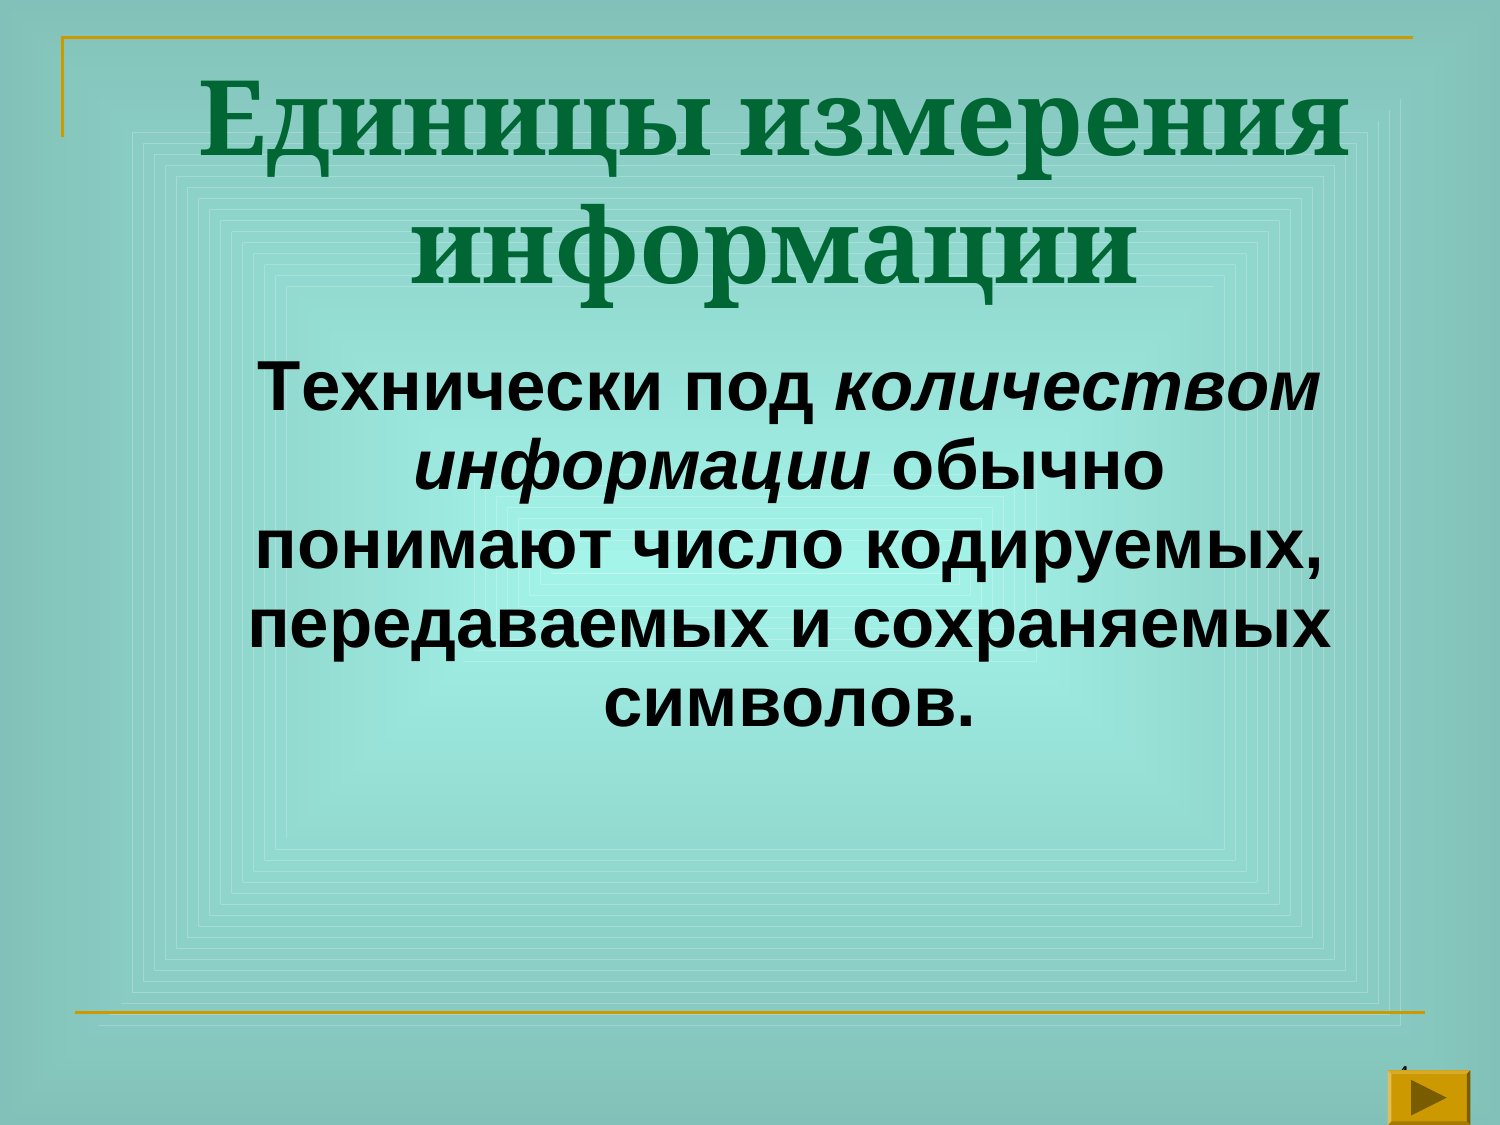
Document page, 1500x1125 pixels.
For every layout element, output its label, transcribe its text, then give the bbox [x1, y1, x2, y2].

list Технически под количеством информации обычно понимают число кодируемых, передаваемых и сохраняемых символов. [159, 338, 1365, 850]
title Единицы измерения информации [74, 45, 1475, 292]
text_box [1389, 1070, 1471, 1125]
